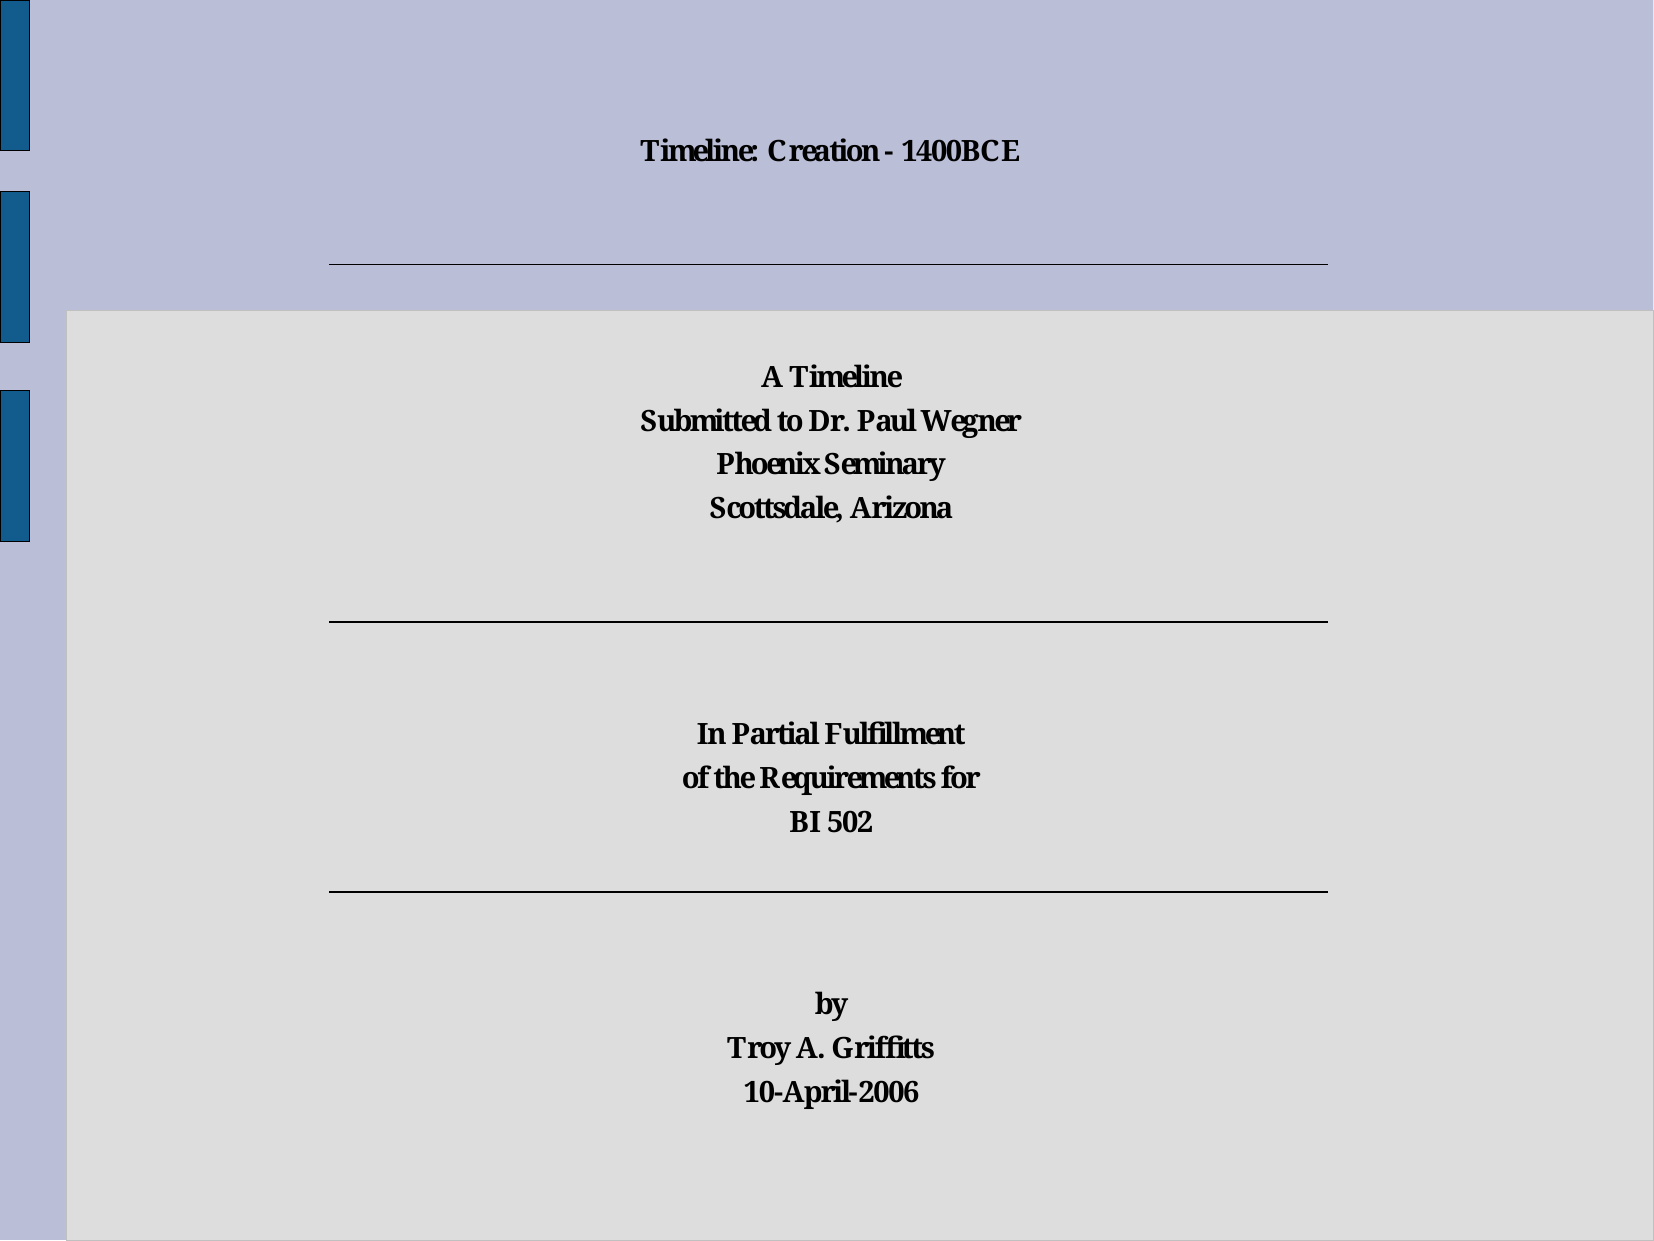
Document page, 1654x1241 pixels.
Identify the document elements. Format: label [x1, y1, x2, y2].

chart [329, 83, 1328, 1187]
